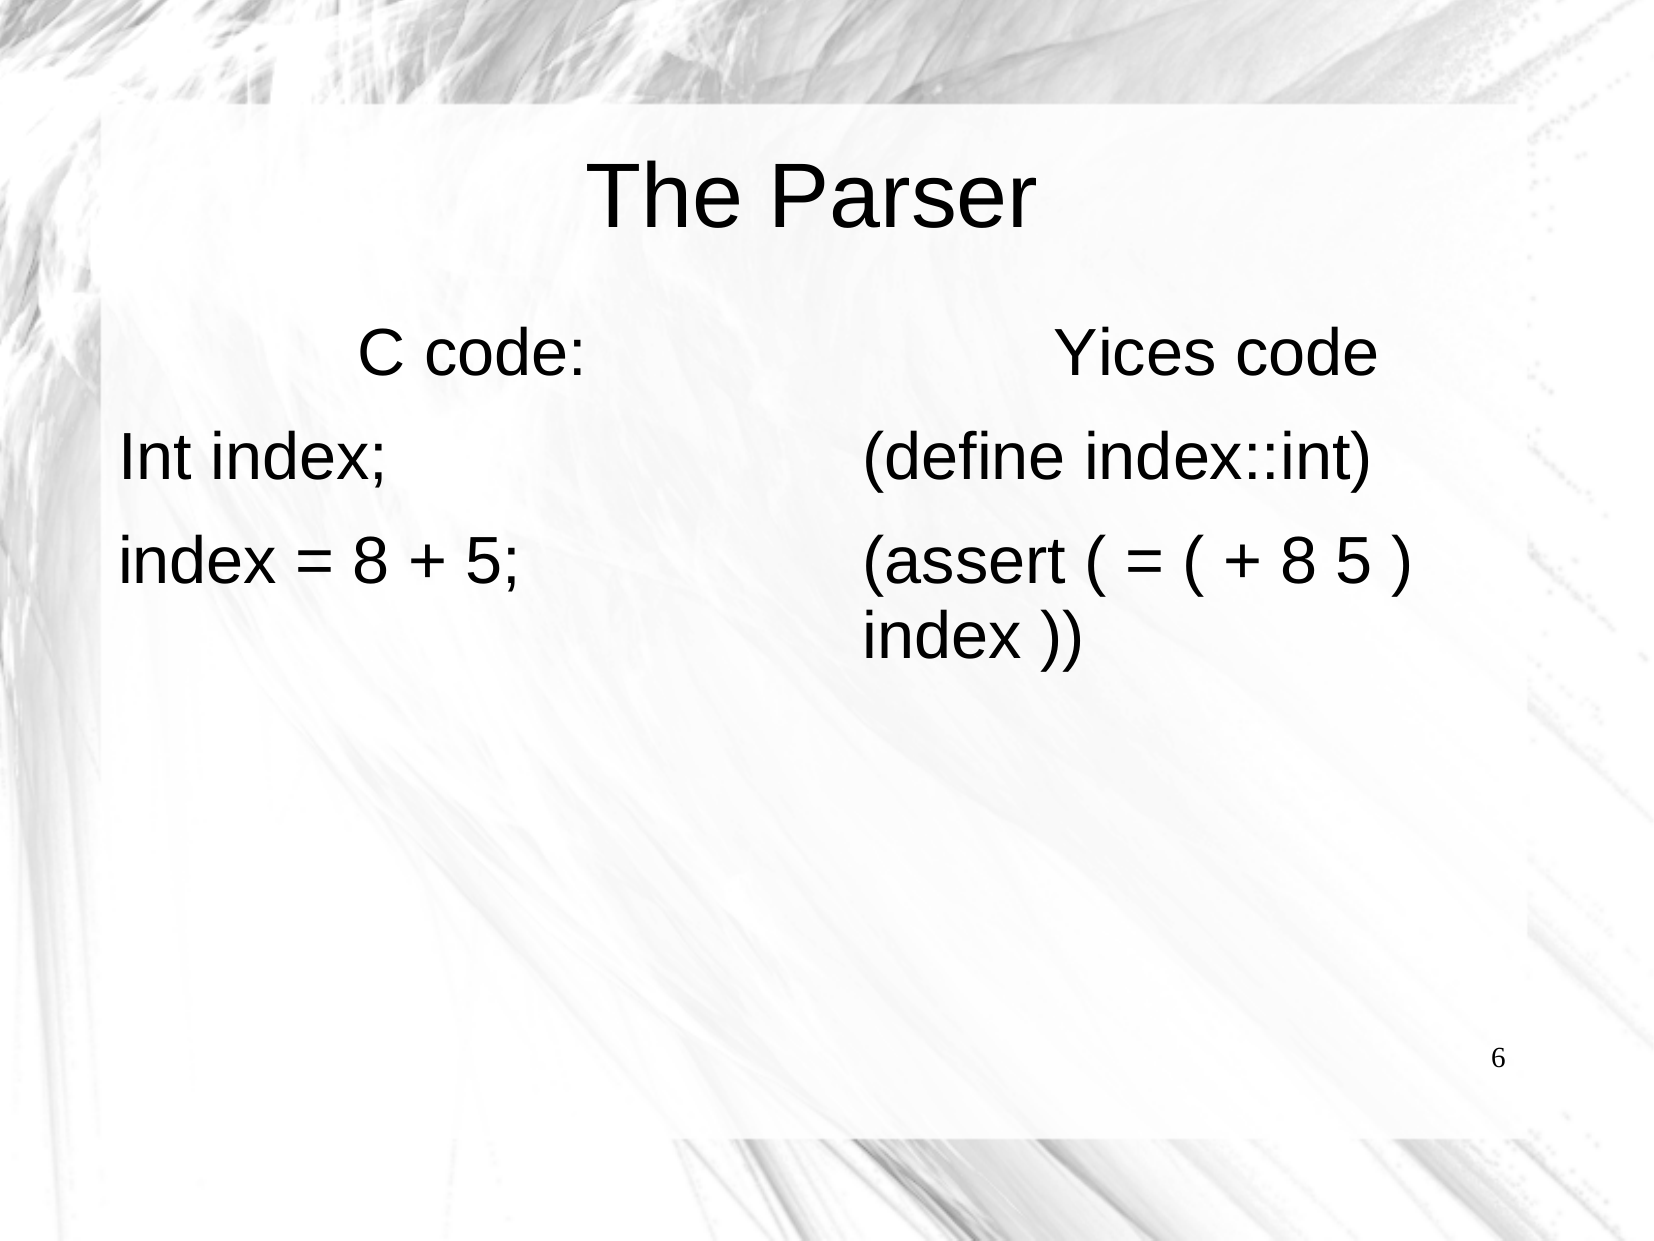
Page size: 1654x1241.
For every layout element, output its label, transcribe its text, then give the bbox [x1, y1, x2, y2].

title The Parser [118, 112, 1506, 281]
picture [0, 0, 1654, 1241]
list Yices code (define index::int) (assert ( = ( + 8 5 ) index )) [862, 315, 1572, 1039]
list C code: Int index; index = 8 + 5; [118, 315, 827, 1039]
